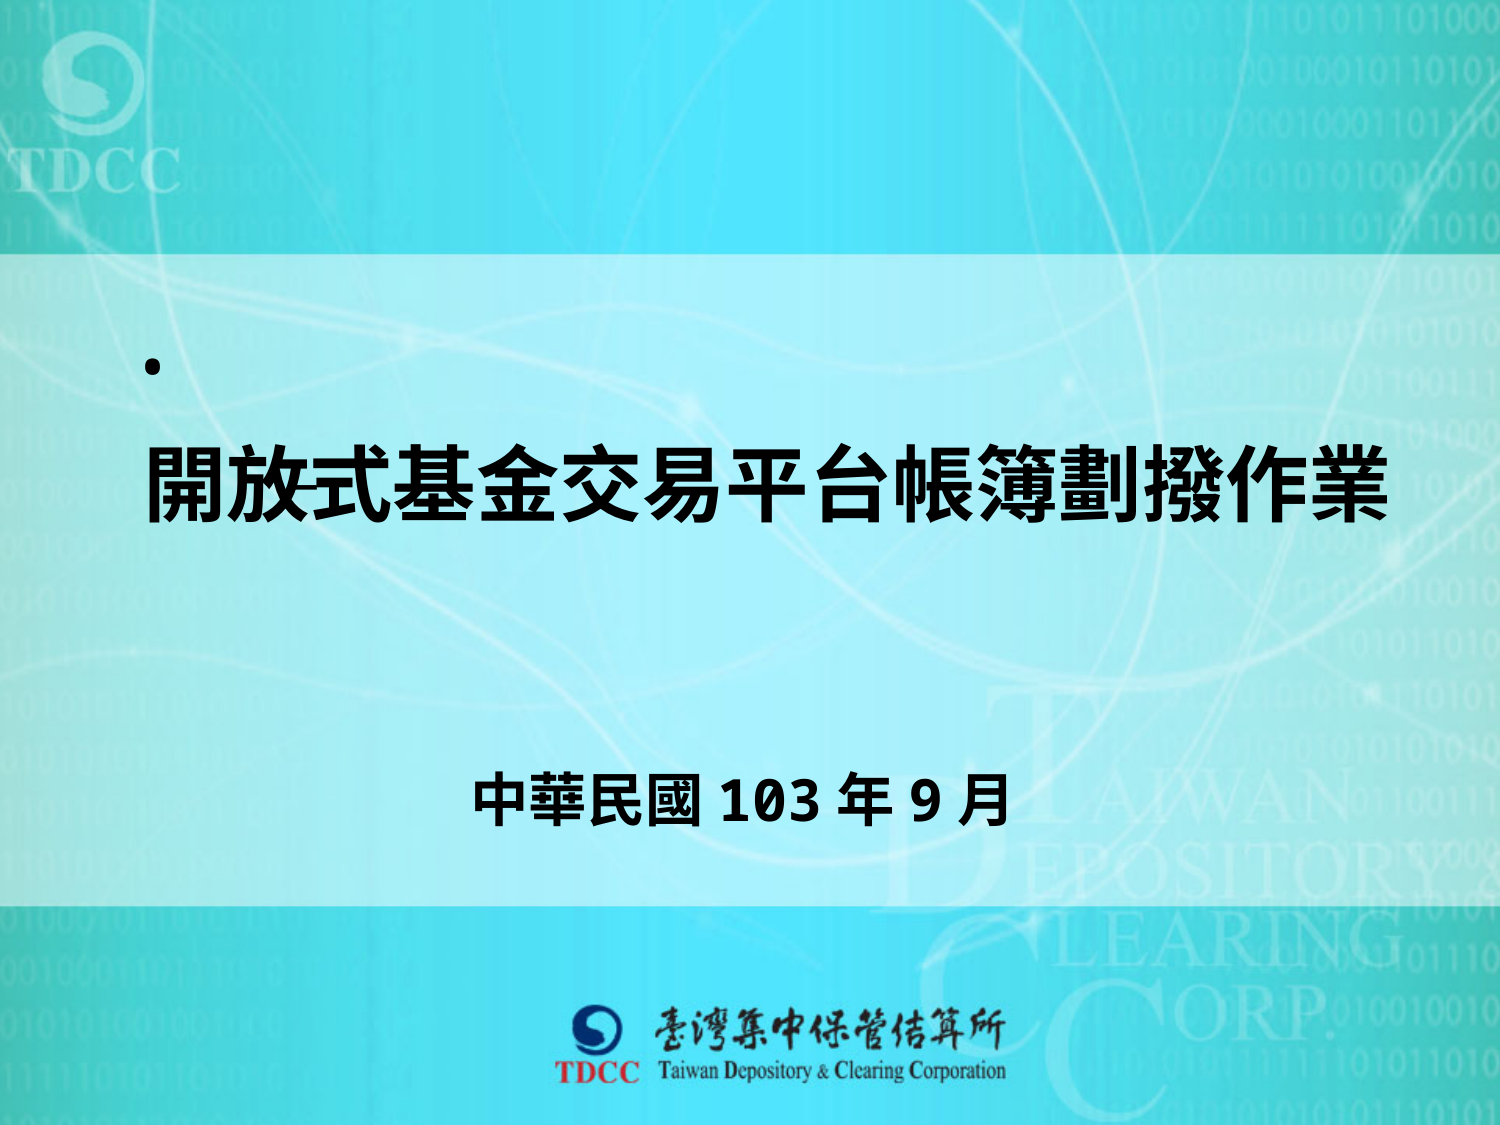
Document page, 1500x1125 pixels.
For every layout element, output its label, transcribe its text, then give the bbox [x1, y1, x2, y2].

title 開放式基金交易平台帳簿劃撥作業 [123, 361, 1412, 603]
subtitle 中華民國103年9月 [218, 657, 1269, 886]
